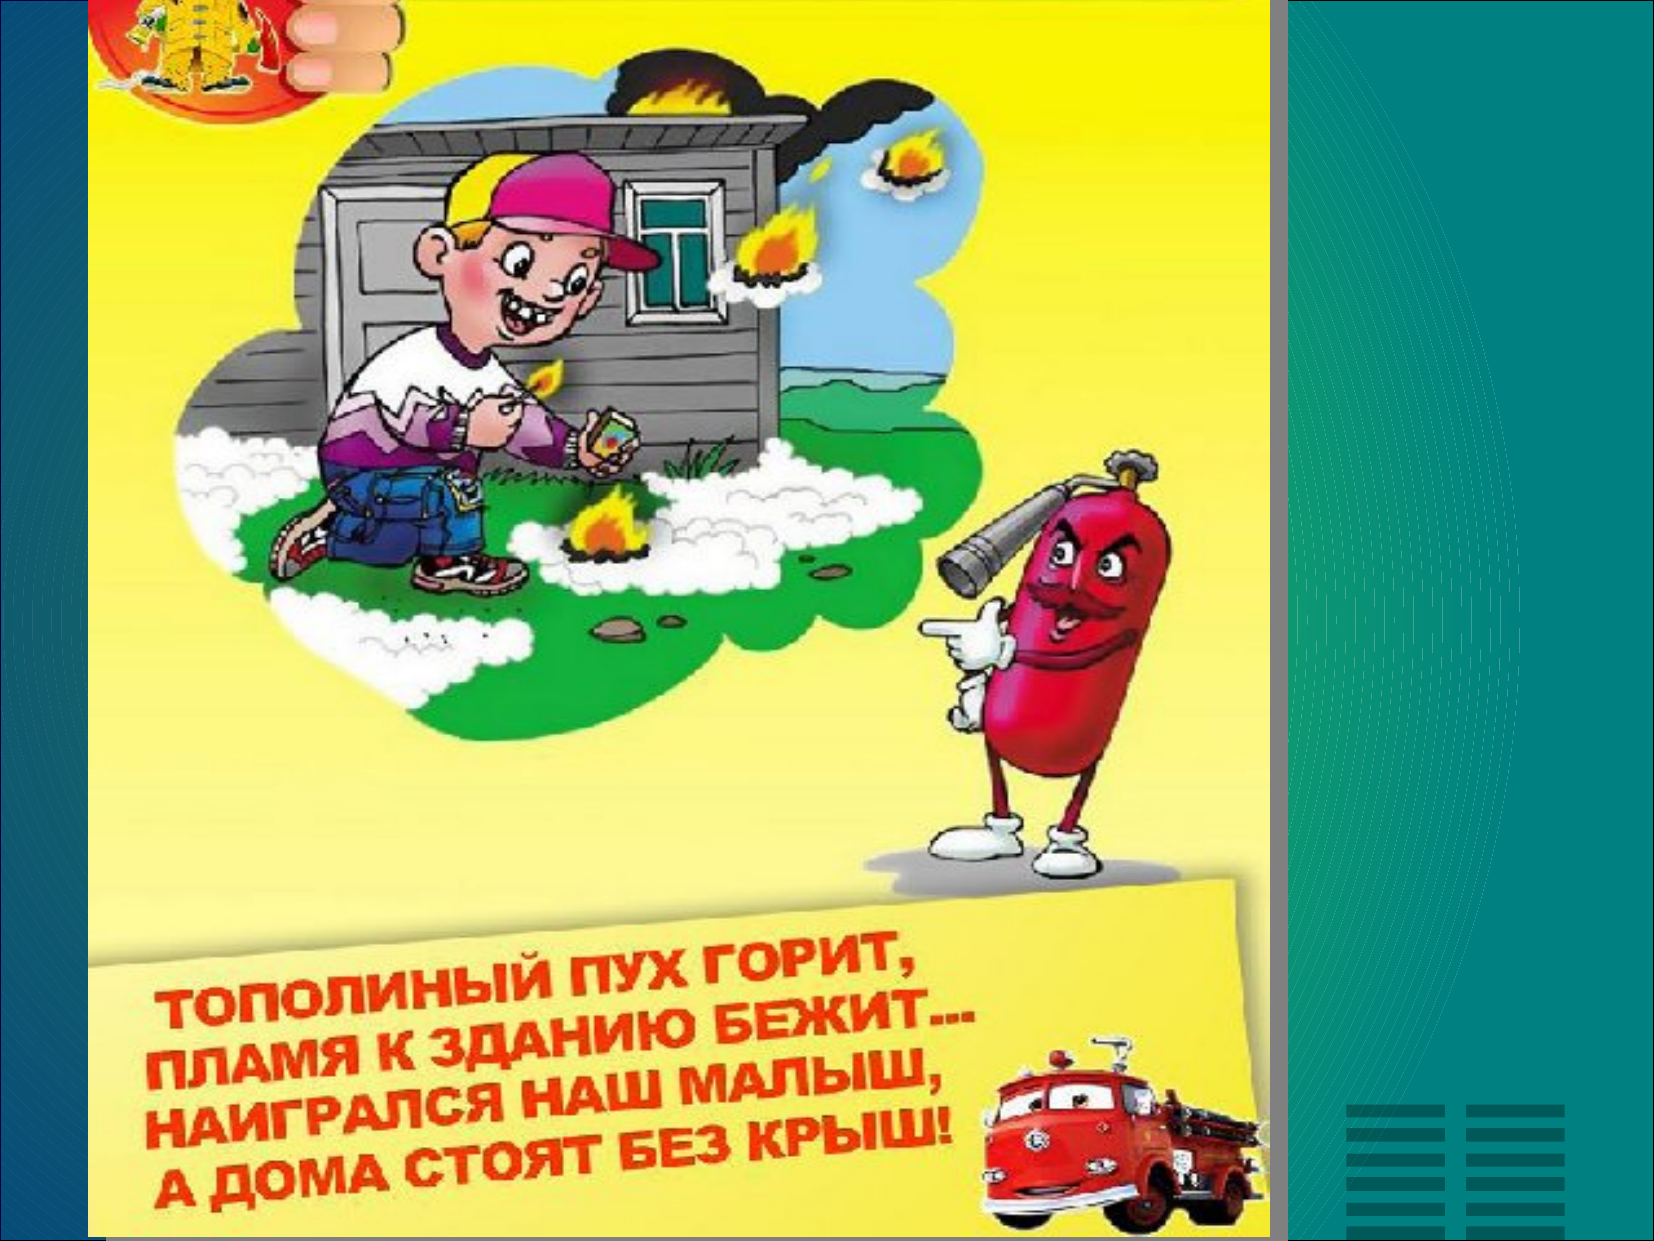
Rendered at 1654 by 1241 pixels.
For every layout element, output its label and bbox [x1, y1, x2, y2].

picture [88, 0, 1270, 1237]
